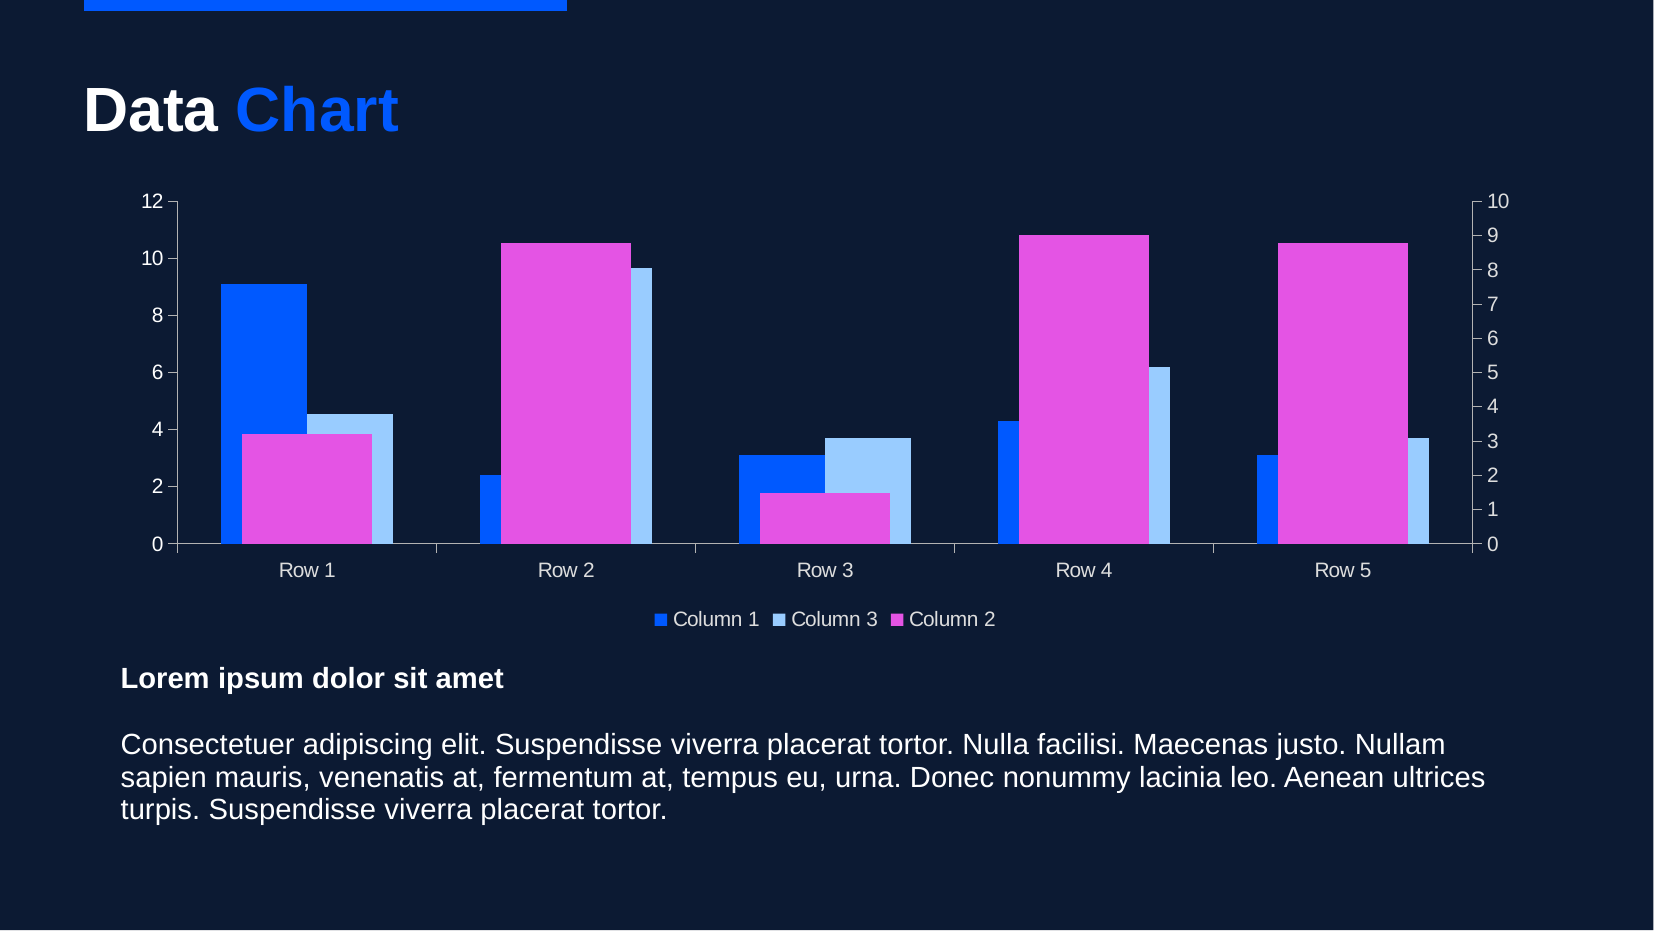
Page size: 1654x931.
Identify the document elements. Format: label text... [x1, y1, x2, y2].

chart [112, 188, 1538, 638]
title Data Chart [83, 75, 1570, 188]
text_box Lorem ipsum dolor sit amet Consectetuer adipiscing elit. Suspendisse viverra placerat tortor. Nulla facilisi. Maecenas justo. Nullam sapien mauris, venenatis at, fermentum at, tempus eu, urna. Donec nonummy lacinia leo. Aenean ultrices turpis. Suspendisse viverra placerat tortor. [85, 662, 1538, 851]
